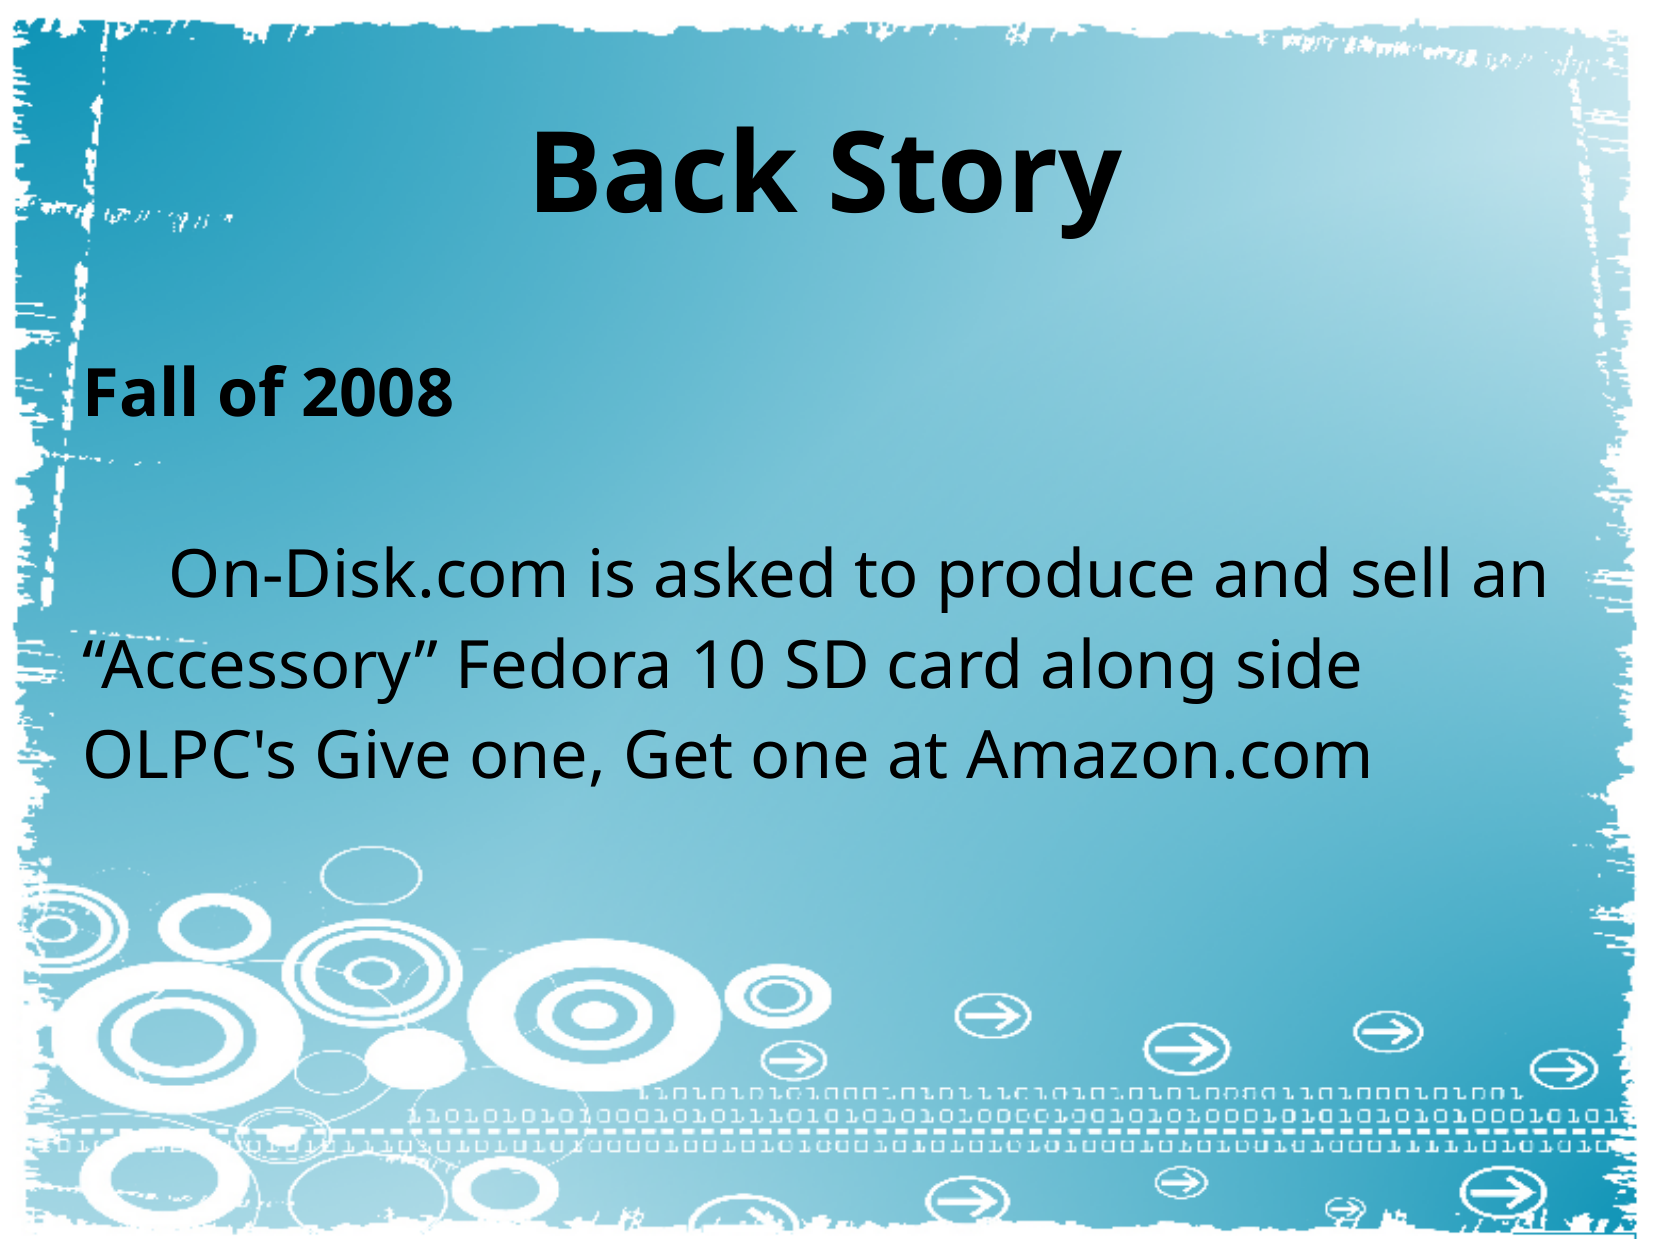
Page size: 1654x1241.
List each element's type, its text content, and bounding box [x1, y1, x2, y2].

subtitle Fall of 2008 On-Disk.com is asked to produce and sell an “Accessory” Fedora 10 SD card along side OLPC's Give one, Get one at Amazon.com [82, 290, 1571, 1201]
title Back Story [37, 37, 1613, 301]
picture [1, 1, 1652, 1239]
